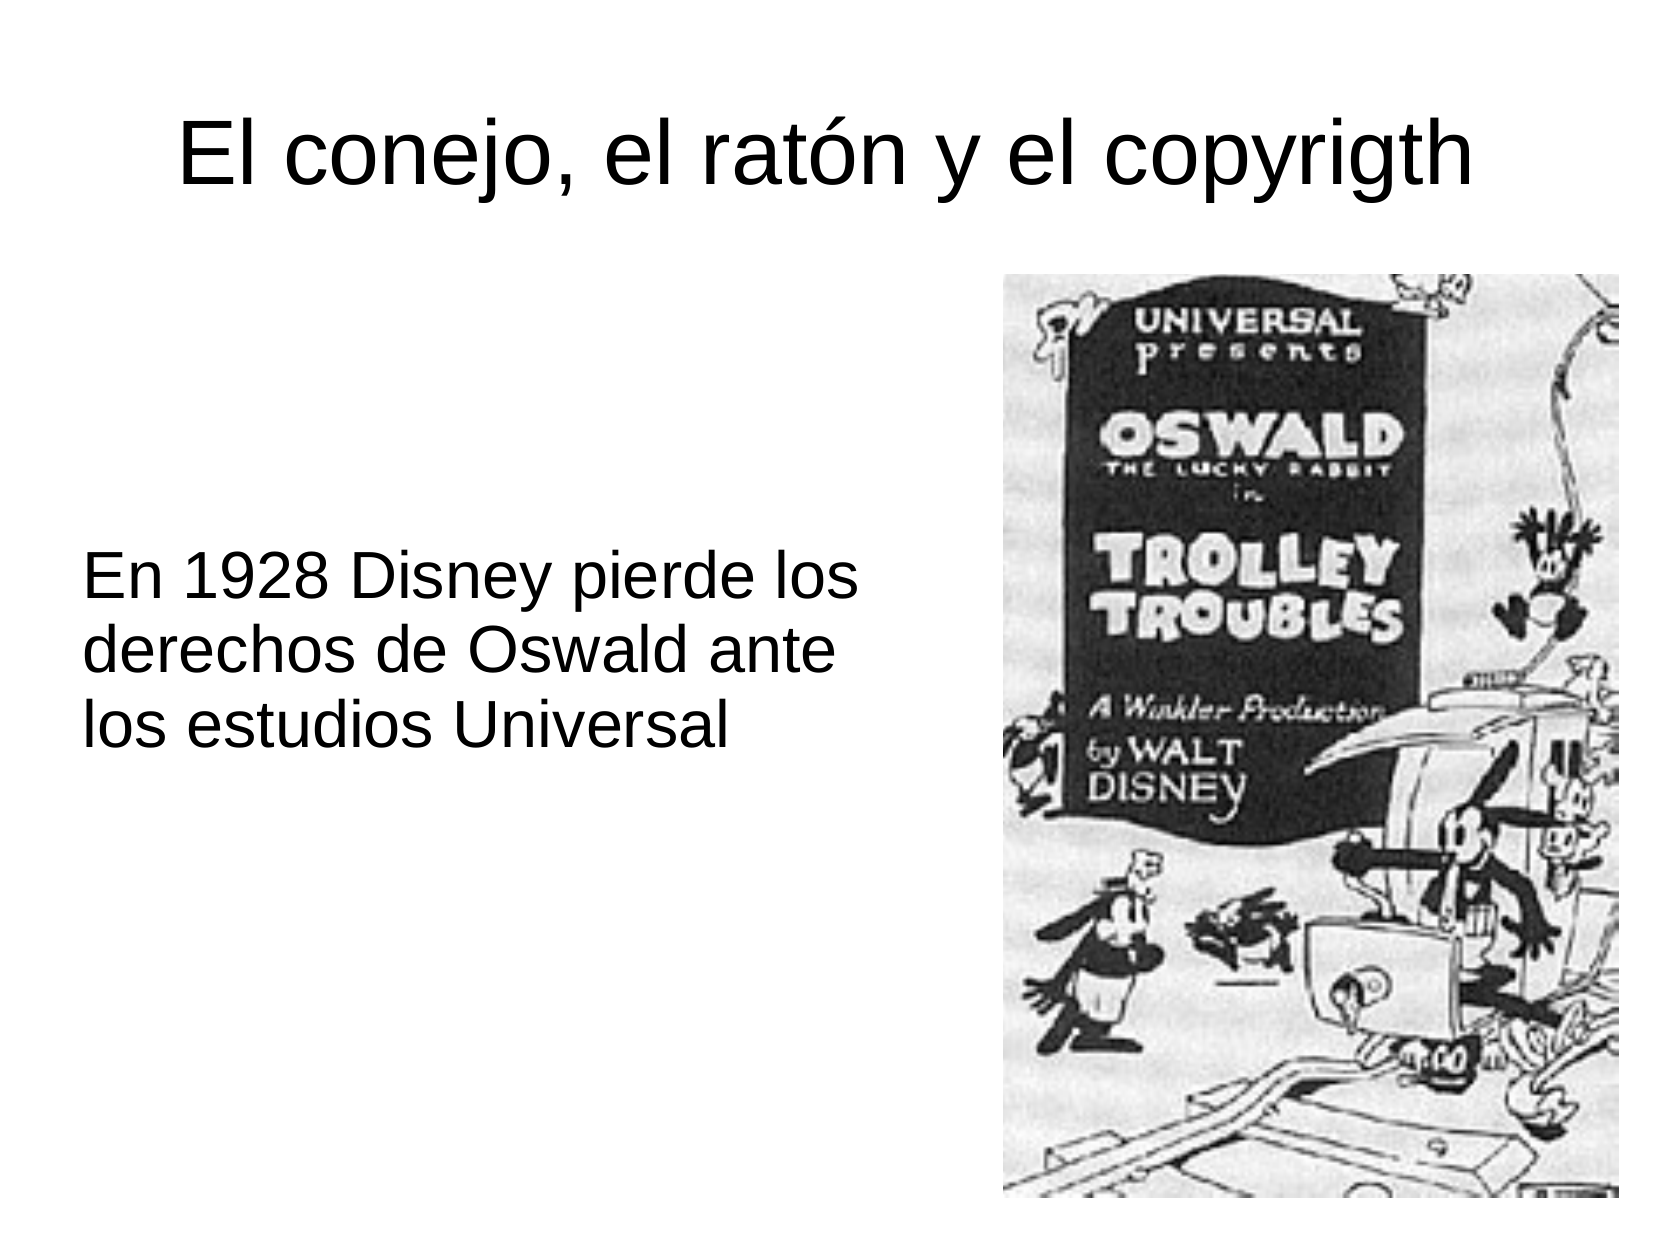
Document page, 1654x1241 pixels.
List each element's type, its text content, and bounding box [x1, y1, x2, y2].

subtitle En 1928 Disney pierde los derechos de Oswald ante los estudios Universal [82, 290, 1003, 1010]
title El conejo, el ratón y el copyrigth [82, 49, 1571, 257]
picture [1003, 274, 1619, 1198]
